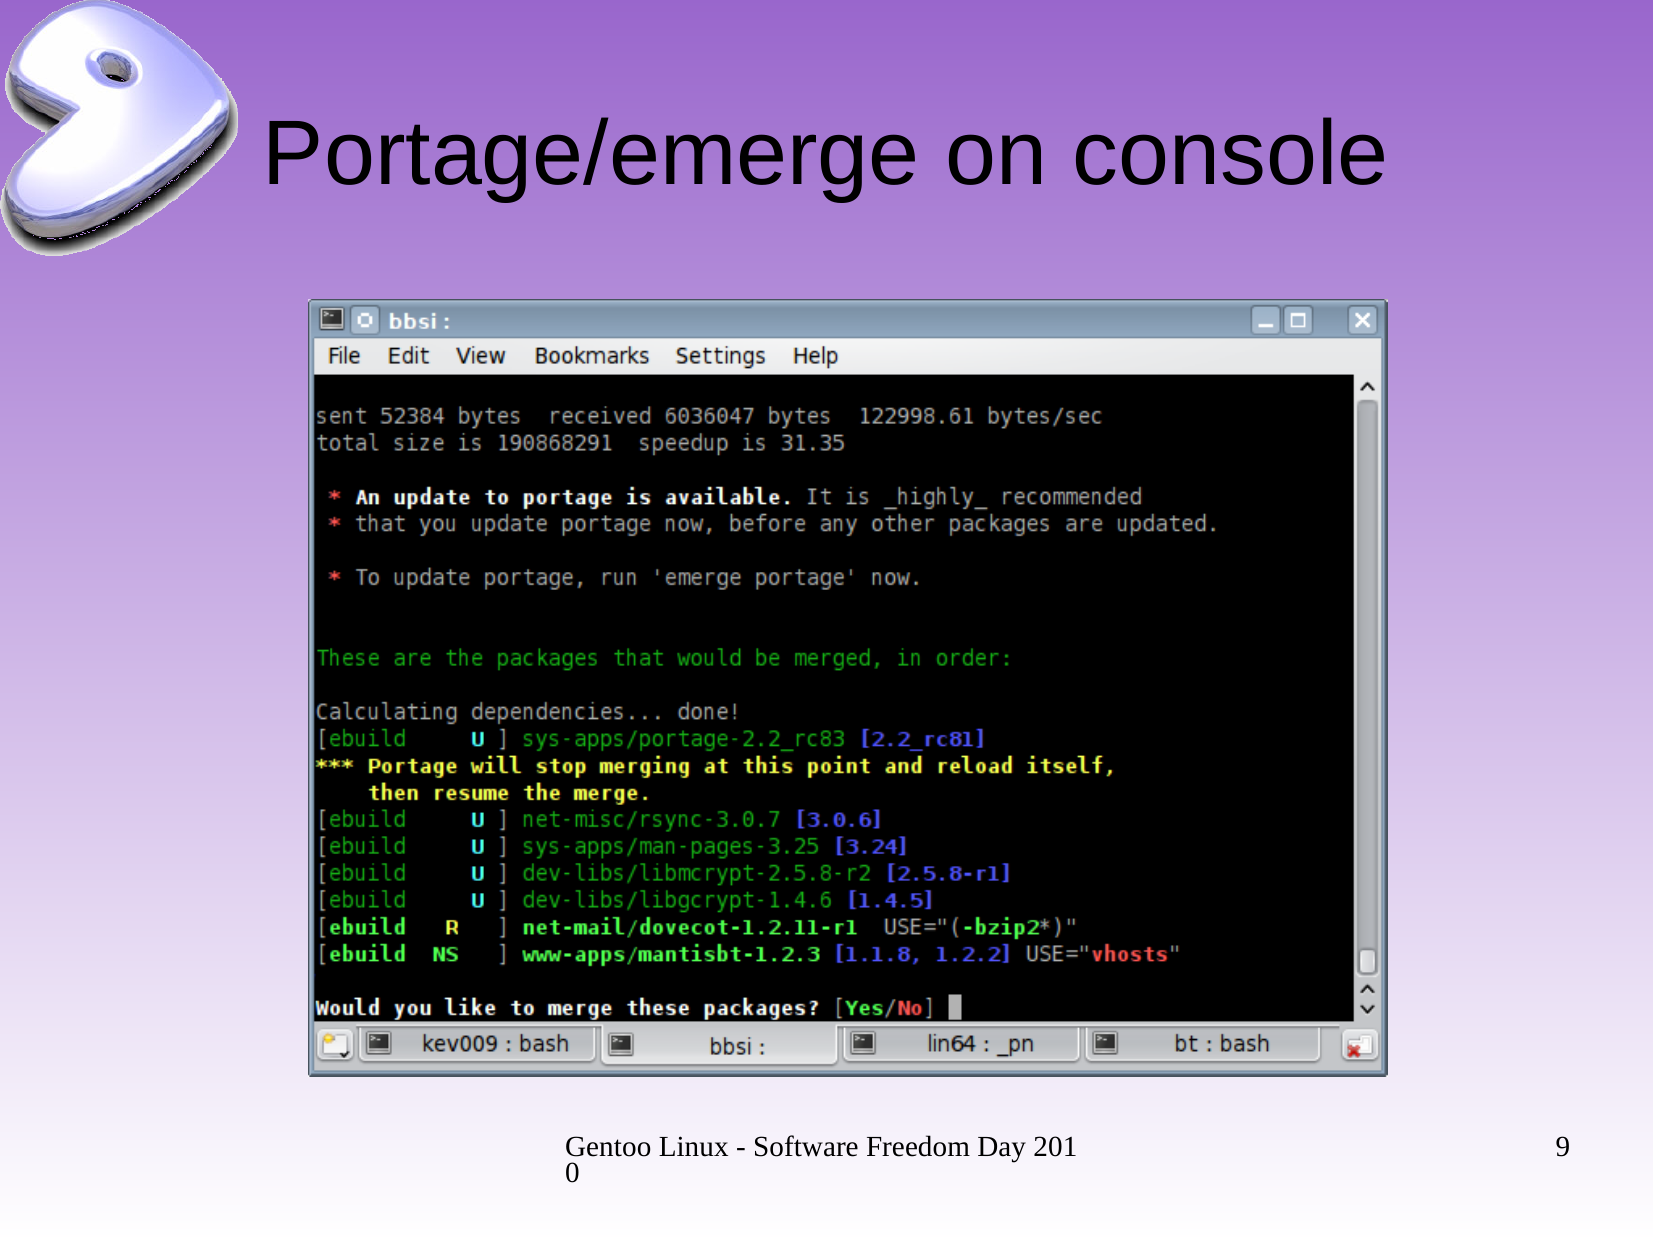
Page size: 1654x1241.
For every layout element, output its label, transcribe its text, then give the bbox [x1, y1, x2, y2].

title Portage/emerge on console [82, 49, 1571, 257]
picture [0, 0, 238, 263]
picture [308, 299, 1388, 1077]
